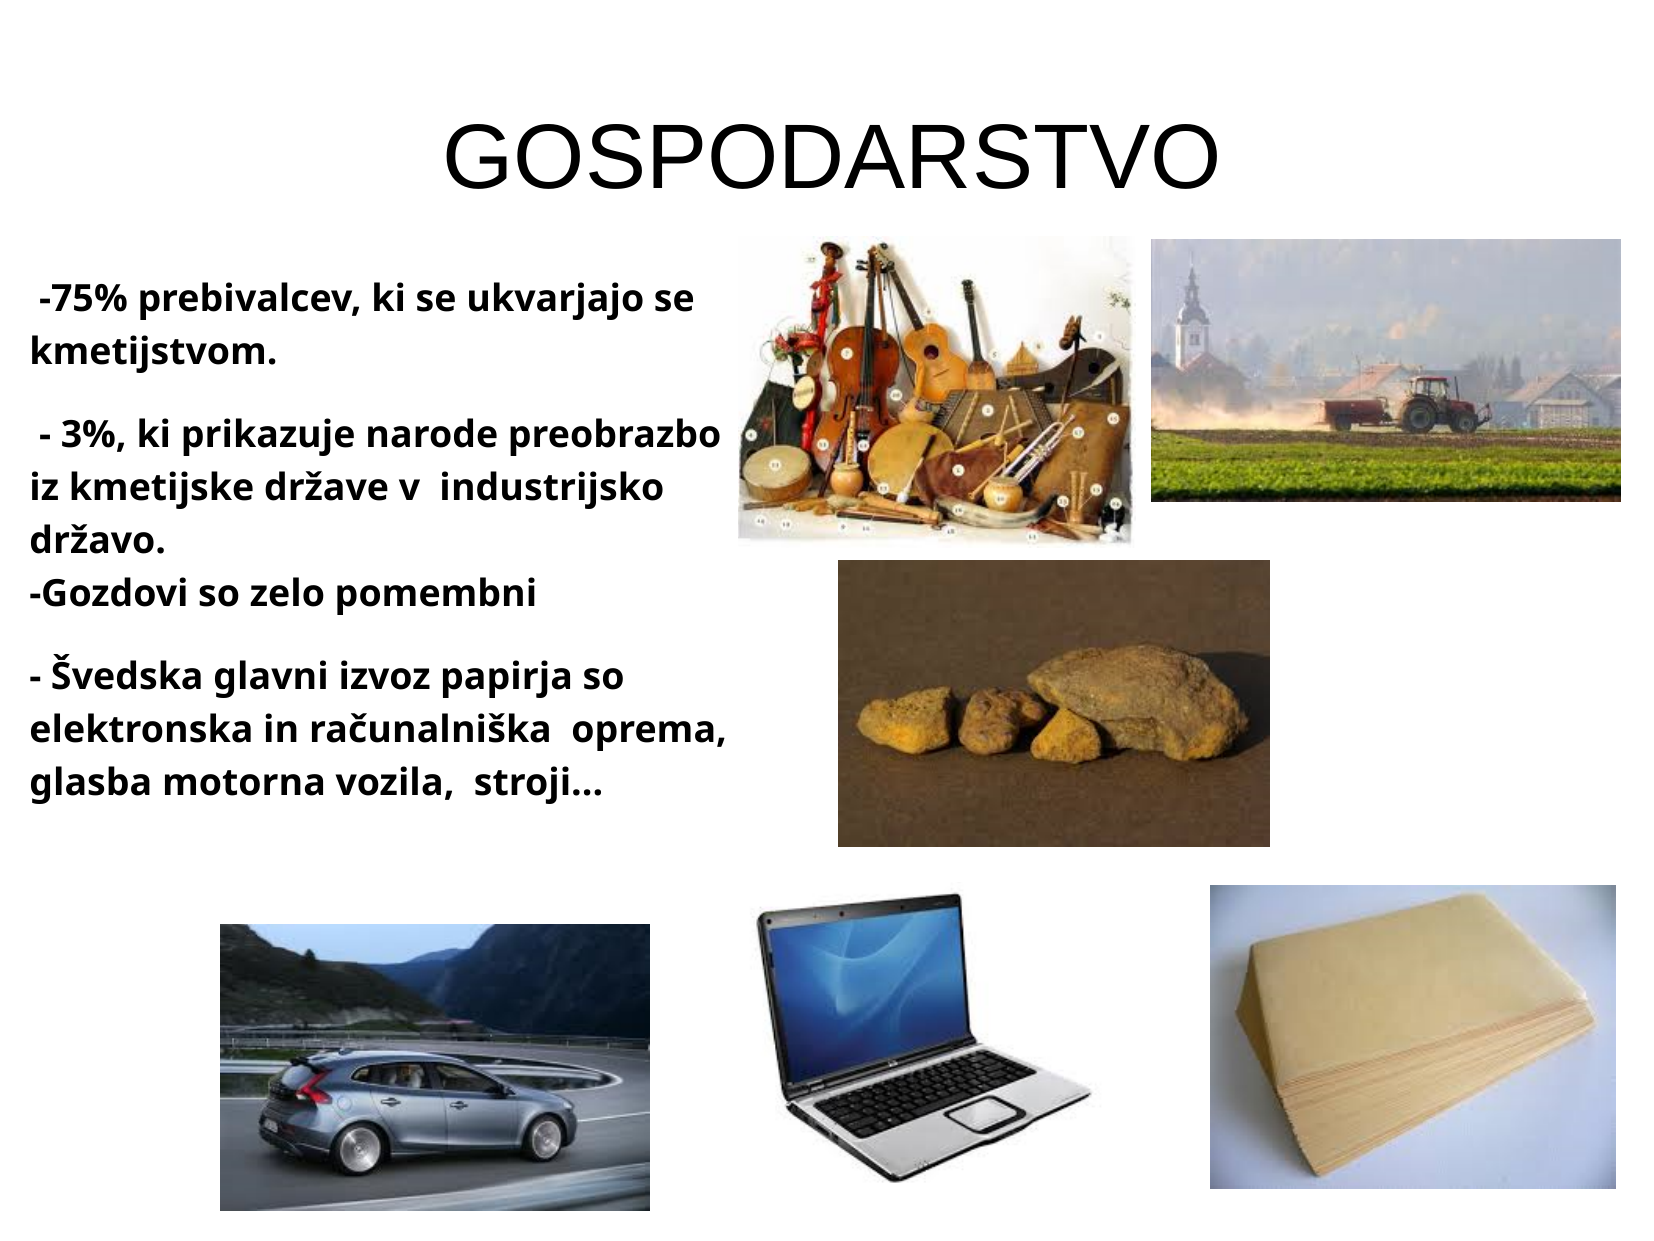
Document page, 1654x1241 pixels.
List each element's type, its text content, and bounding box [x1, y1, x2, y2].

picture [1151, 239, 1621, 503]
picture [1210, 885, 1616, 1190]
list -75% prebivalcev, ki se ukvarjajo se kmetijstvom. - 3%, ki prikazuje narode preobrazbo iz kmetijske države v industrijsko državo. -Gozdovi so zelo pomembni - Švedska glavni izvoz papirja so elektronska in računalniška oprema, glasba motorna vozila, stroji... [29, 265, 756, 1070]
title GOSPODARSTVO [88, 59, 1577, 252]
picture [220, 924, 650, 1211]
picture [738, 882, 1114, 1211]
picture [738, 236, 1136, 548]
picture [838, 560, 1270, 847]
